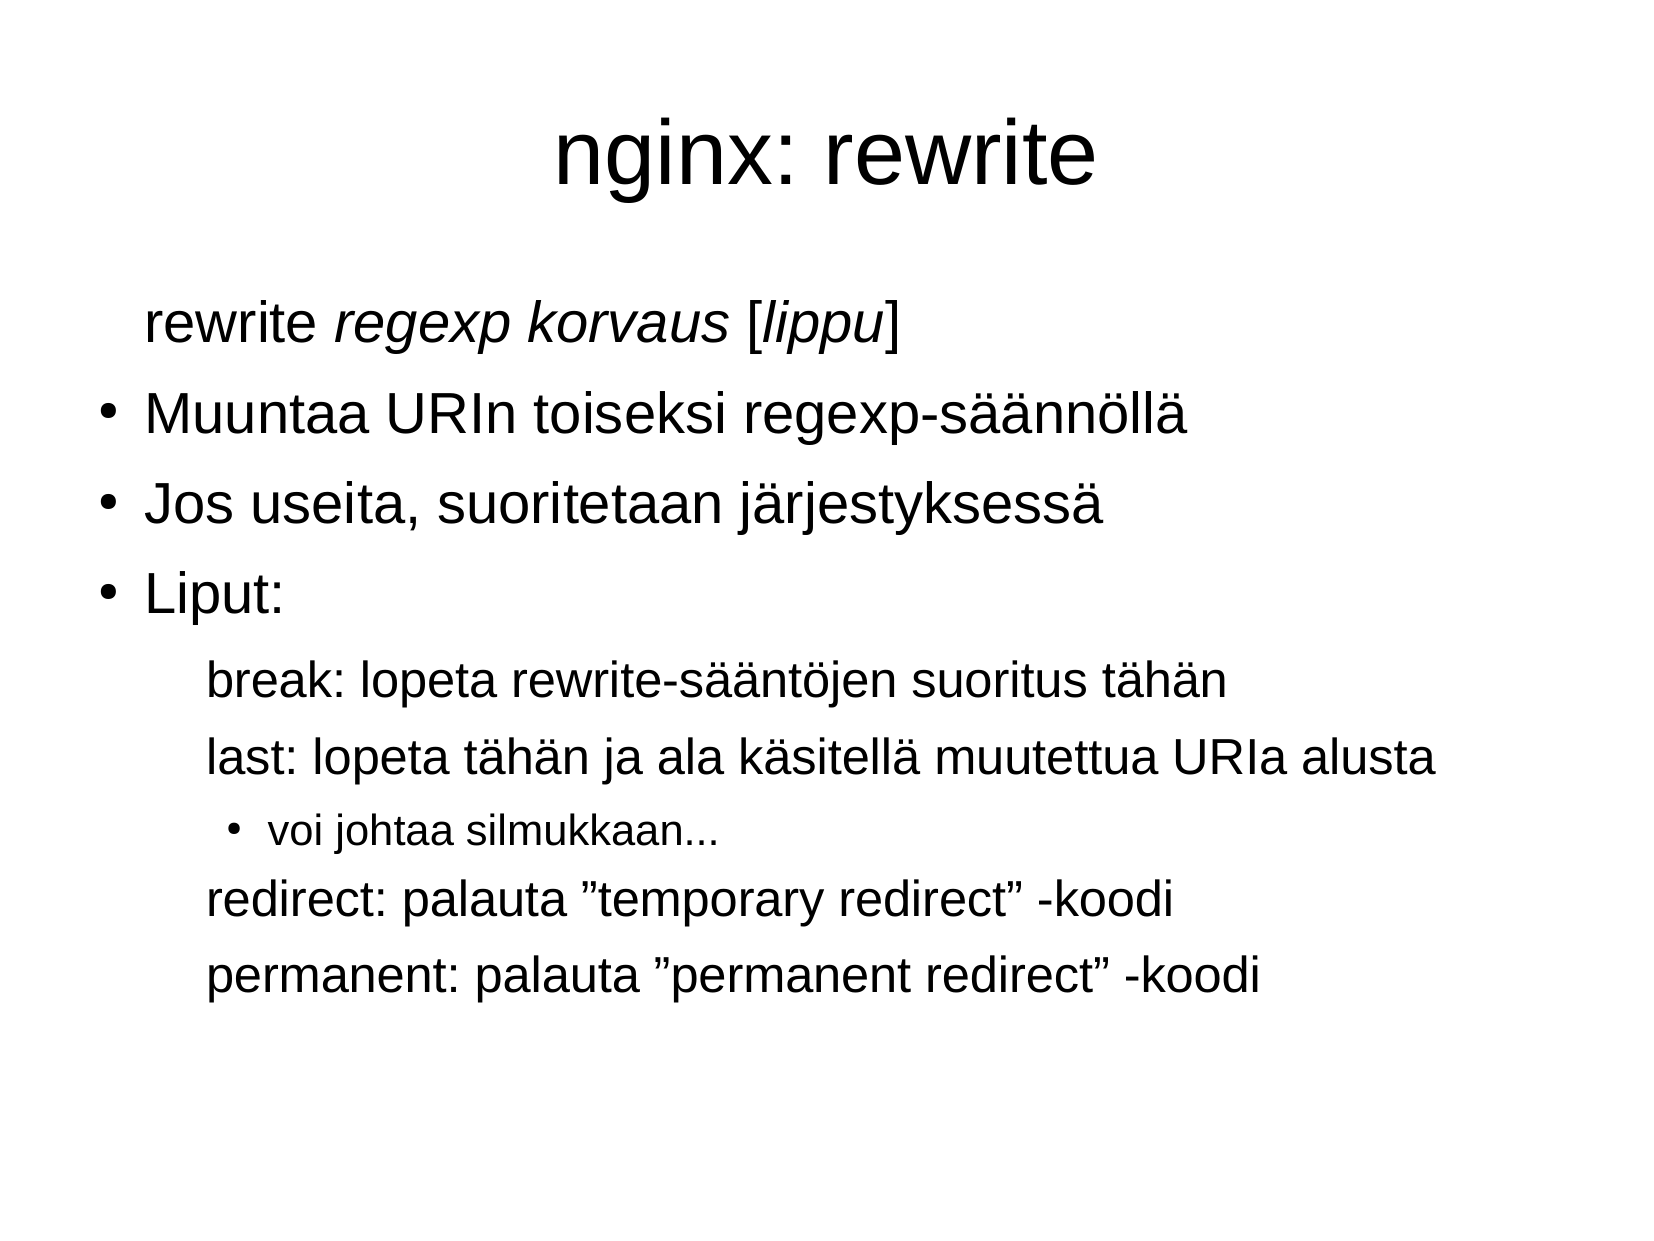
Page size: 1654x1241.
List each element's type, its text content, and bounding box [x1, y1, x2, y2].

title nginx: rewrite [82, 49, 1571, 257]
list rewrite regexp korvaus [lippu] Muuntaa URIn toiseksi regexp-säännöllä Jos useita, suoritetaan järjestyksessä Liput: break: lopeta rewrite-sääntöjen suoritus tähän last: lopeta tähän ja ala käsitellä muutettua URIa alusta voi johtaa silmukkaan... redirect: palauta ”temporary redirect” -koodi permanent: palauta ”permanent redirect” -koodi [82, 290, 1571, 1010]
